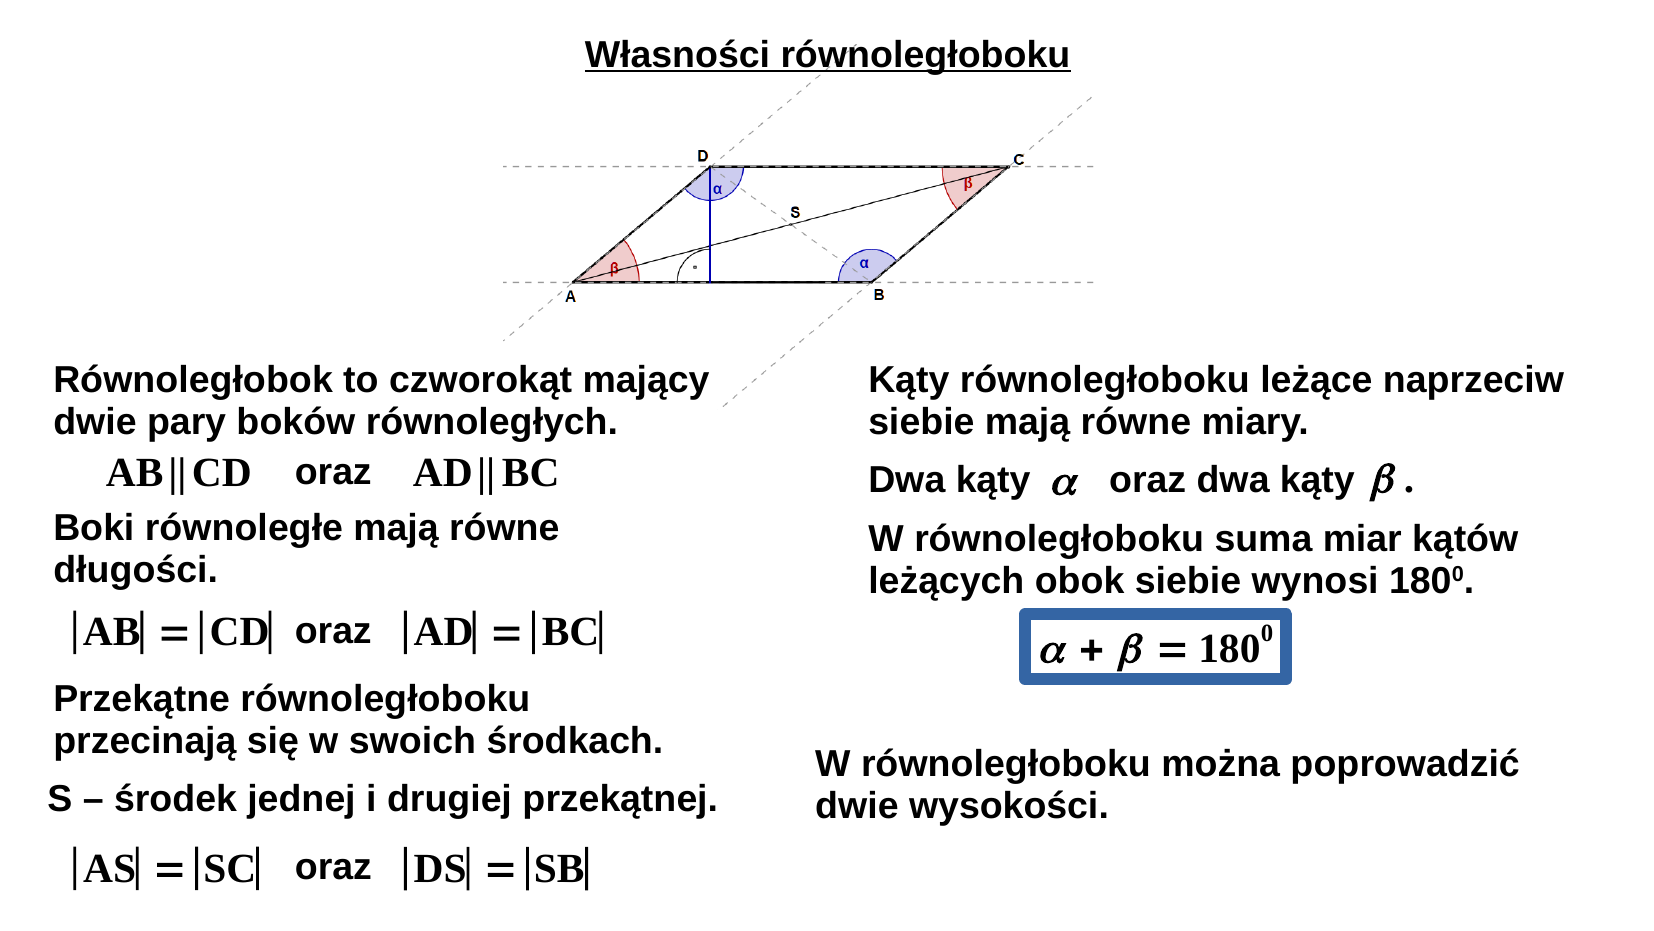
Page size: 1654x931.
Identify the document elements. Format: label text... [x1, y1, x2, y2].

text_box W równoległoboku suma miar kątów leżących obok siebie wynosi 1800. [853, 510, 1621, 610]
chart [393, 844, 603, 892]
text_box Przekątne równoległoboku przecinają się w swoich środkach. [38, 669, 729, 769]
picture [503, 44, 1095, 410]
chart [405, 450, 565, 495]
text_box W równoległoboku można poprowadzić dwie wysokości. [800, 734, 1602, 835]
text_box oraz [280, 602, 431, 659]
text_box oraz [280, 450, 431, 498]
chart [62, 844, 274, 891]
text_box Kąty równoległoboku leżące naprzeciw siebie mają równe miary. [853, 350, 1621, 450]
chart [1031, 620, 1281, 674]
chart [1361, 454, 1421, 503]
text_box Dwa kąty [853, 451, 1051, 509]
text_box Boki równoległe mają równe długości. [38, 498, 729, 598]
chart [98, 450, 258, 495]
chart [62, 608, 280, 655]
chart [393, 608, 618, 655]
chart [1042, 472, 1087, 497]
text_box Własności równoległoboku [570, 26, 1118, 85]
text_box Równoległobok to czworokąt mający dwie pary boków równoległych. [38, 350, 729, 450]
text_box oraz [280, 838, 431, 896]
text_box oraz dwa kąty [1094, 450, 1472, 508]
text_box S – środek jednej i drugiej przekątnej. [32, 770, 762, 836]
